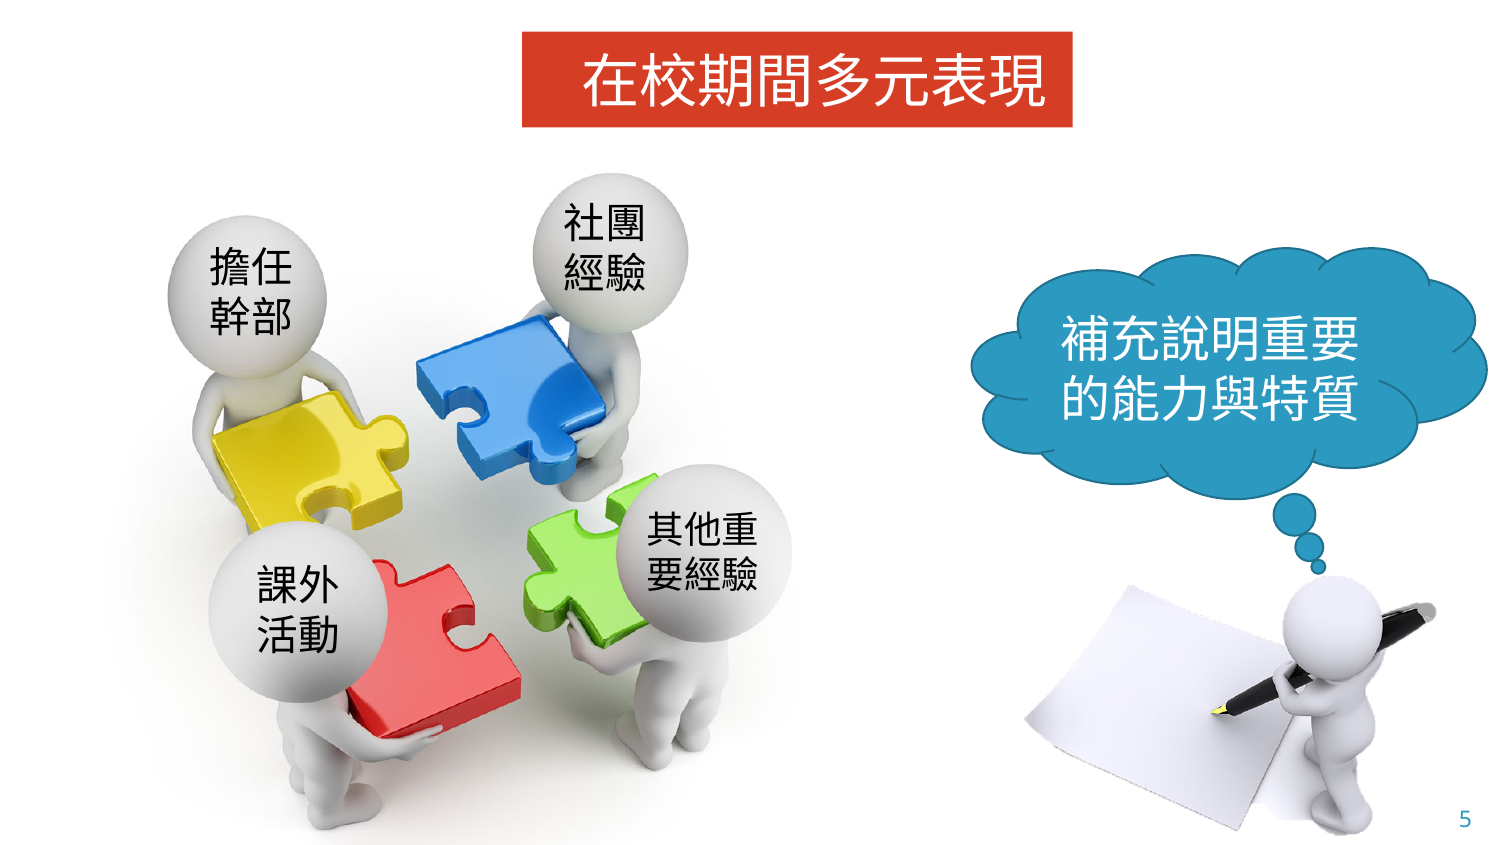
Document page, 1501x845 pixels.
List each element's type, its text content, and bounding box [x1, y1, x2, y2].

text_box 其他重要經驗 [631, 498, 798, 604]
text_box 課外活動 [242, 551, 372, 666]
text_box 補充說明重要的能力與特質 [971, 248, 1487, 500]
text_box 社團經驗 [549, 189, 680, 305]
picture [65, 116, 869, 845]
picture [995, 519, 1469, 844]
text_box 在校期間多元表現 [522, 31, 1073, 128]
text_box 補充說明重要的能力與特質 [1273, 493, 1326, 574]
text_box 5 [1458, 804, 1483, 832]
text_box 擔任幹部 [194, 232, 325, 348]
